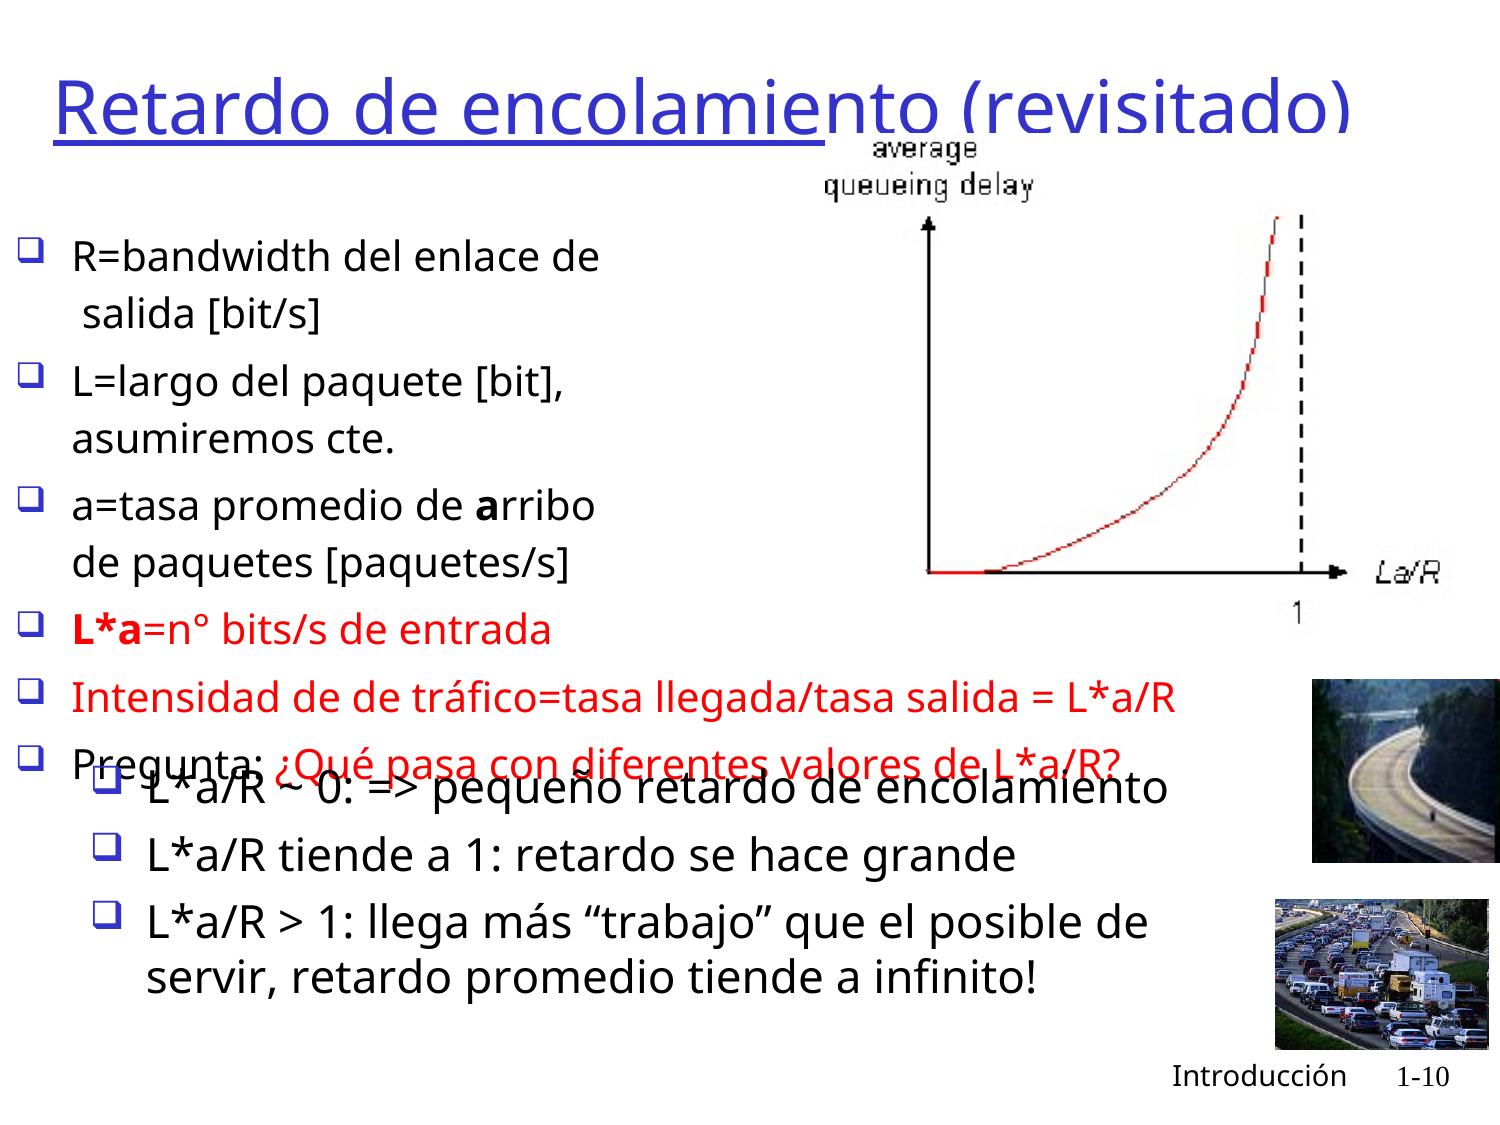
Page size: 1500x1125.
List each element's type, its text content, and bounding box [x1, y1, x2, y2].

text_box Introducción [887, 1051, 1362, 1125]
picture [1275, 899, 1489, 1051]
title Retardo de encolamiento (revisitado) [37, 10, 1463, 201]
list R=bandwidth del enlace de salida [bit/s] L=largo del paquete [bit], asumiremos cte. a=tasa promedio de arribo de paquetes [paquetes/s] L*a=n° bits/s de entrada Intensidad de de tráfico=tasa llegada/tasa salida = L*a/R Pregunta: ¿Qué pasa con diferentes valores de L*a/R? [0, 219, 1463, 751]
picture [825, 133, 1453, 219]
picture [1312, 679, 1500, 863]
text_box 1-<number> [1362, 1051, 1466, 1125]
text_box L*a/R ~ 0: => pequeño retardo de encolamiento L*a/R tiende a 1: retardo se hace grande L*a/R > 1: llega más “trabajo” que el posible de servir, retardo promedio tiende a infinito! [74, 750, 1301, 1051]
